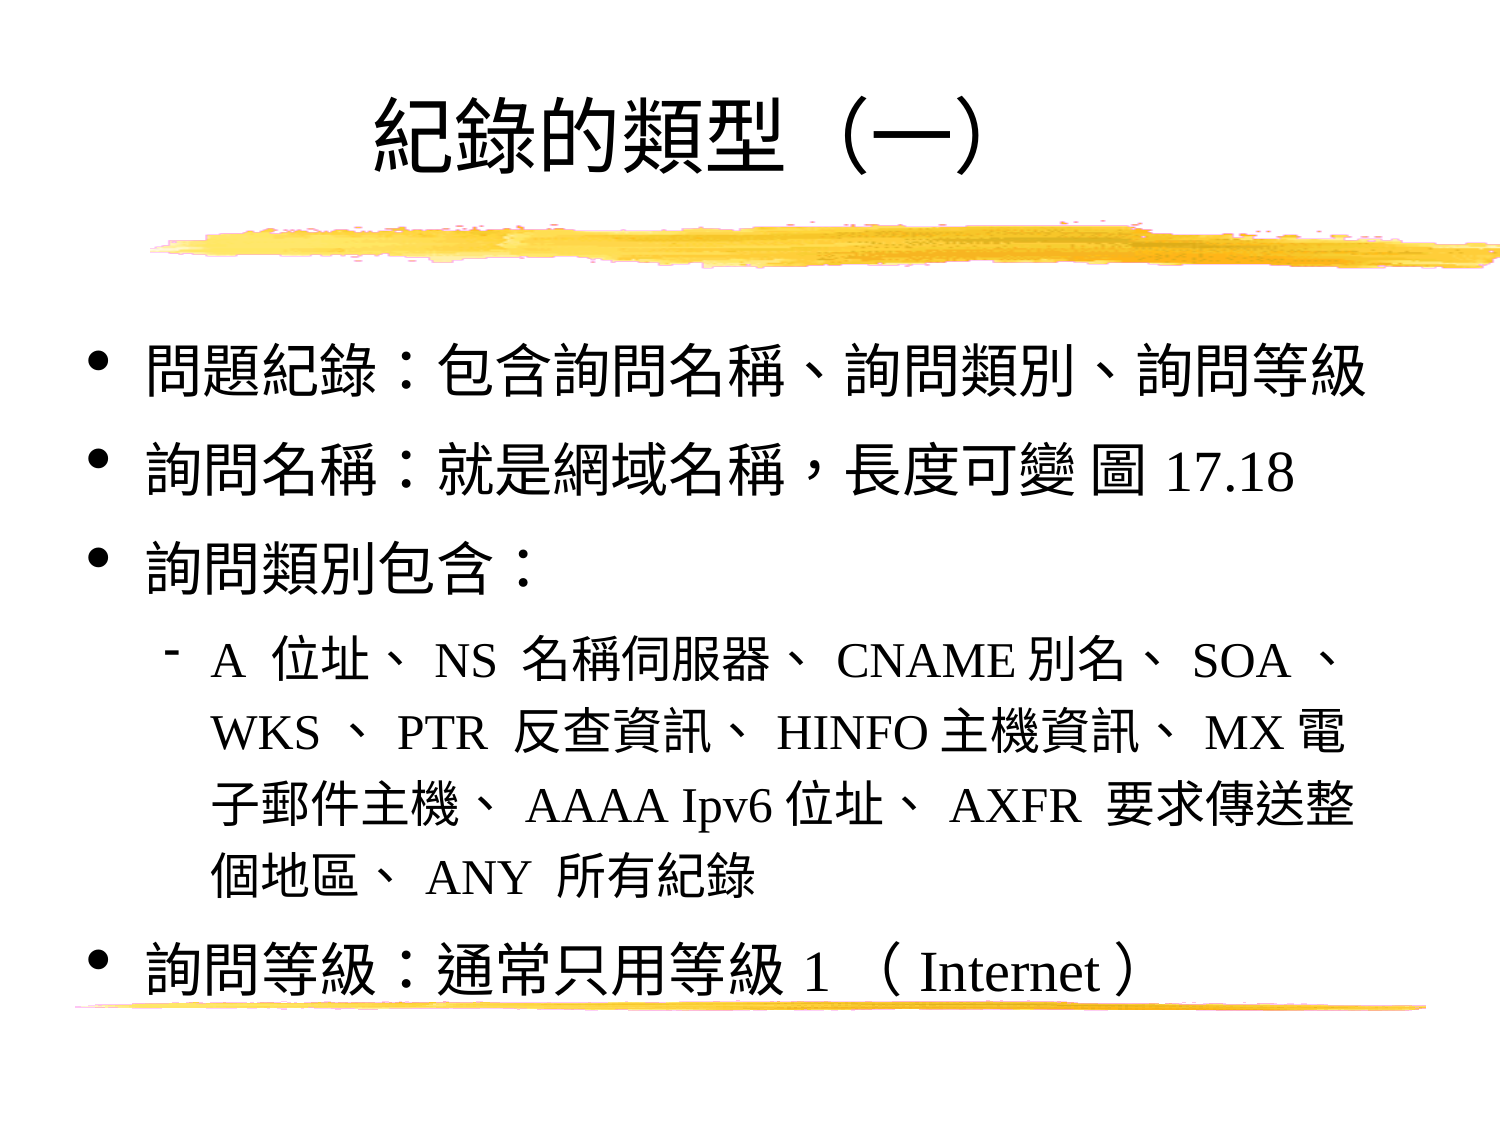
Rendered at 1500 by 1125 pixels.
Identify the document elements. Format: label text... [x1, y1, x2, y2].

title 紀錄的類型（一） [66, 44, 1342, 218]
list 問題紀錄：包含詢問名稱、詢問類別、詢問等級 詢問名稱：就是網域名稱，長度可變 圖17.18 詢問類別包含： A 位址、NS 名稱伺服器、CNAME別名、SOA、WKS、PTR 反查資訊、HINFO主機資訊、MX電子郵件主機、AAAA Ipv6位址、AXFR 要求傳送整個地區、ANY 所有紀錄 詢問等級：通常只用等級1（Internet） [88, 324, 1388, 986]
picture [150, 215, 1500, 279]
picture [75, 999, 1426, 1013]
